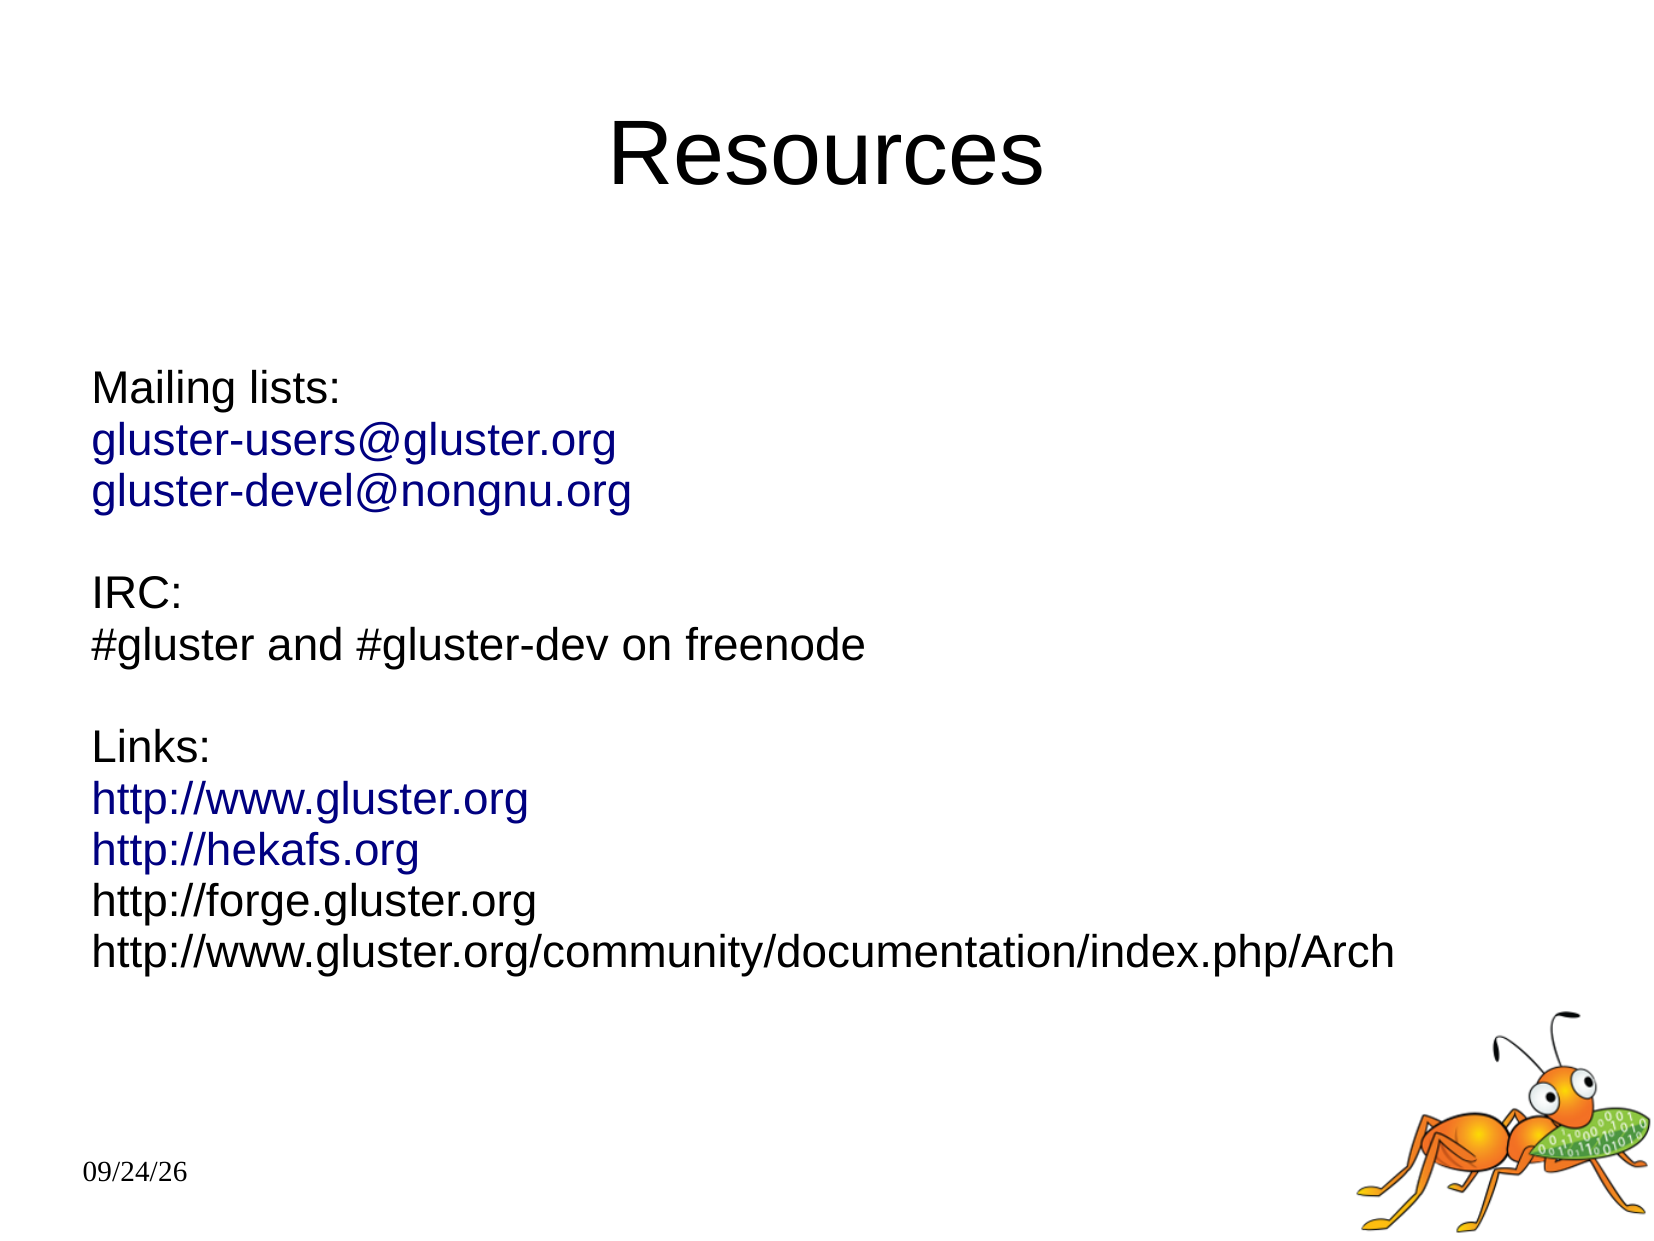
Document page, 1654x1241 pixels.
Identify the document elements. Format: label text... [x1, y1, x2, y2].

picture [1353, 1009, 1654, 1235]
text_box Mailing lists: gluster-users@gluster.org gluster-devel@nongnu.org IRC: #gluster and #gluster-dev on freenode Links: http://www.gluster.org http://hekafs.org http://forge.gluster.org http://www.gluster.org/community/documentation/index.php/Arch [76, 303, 1495, 986]
title Resources [82, 49, 1571, 257]
